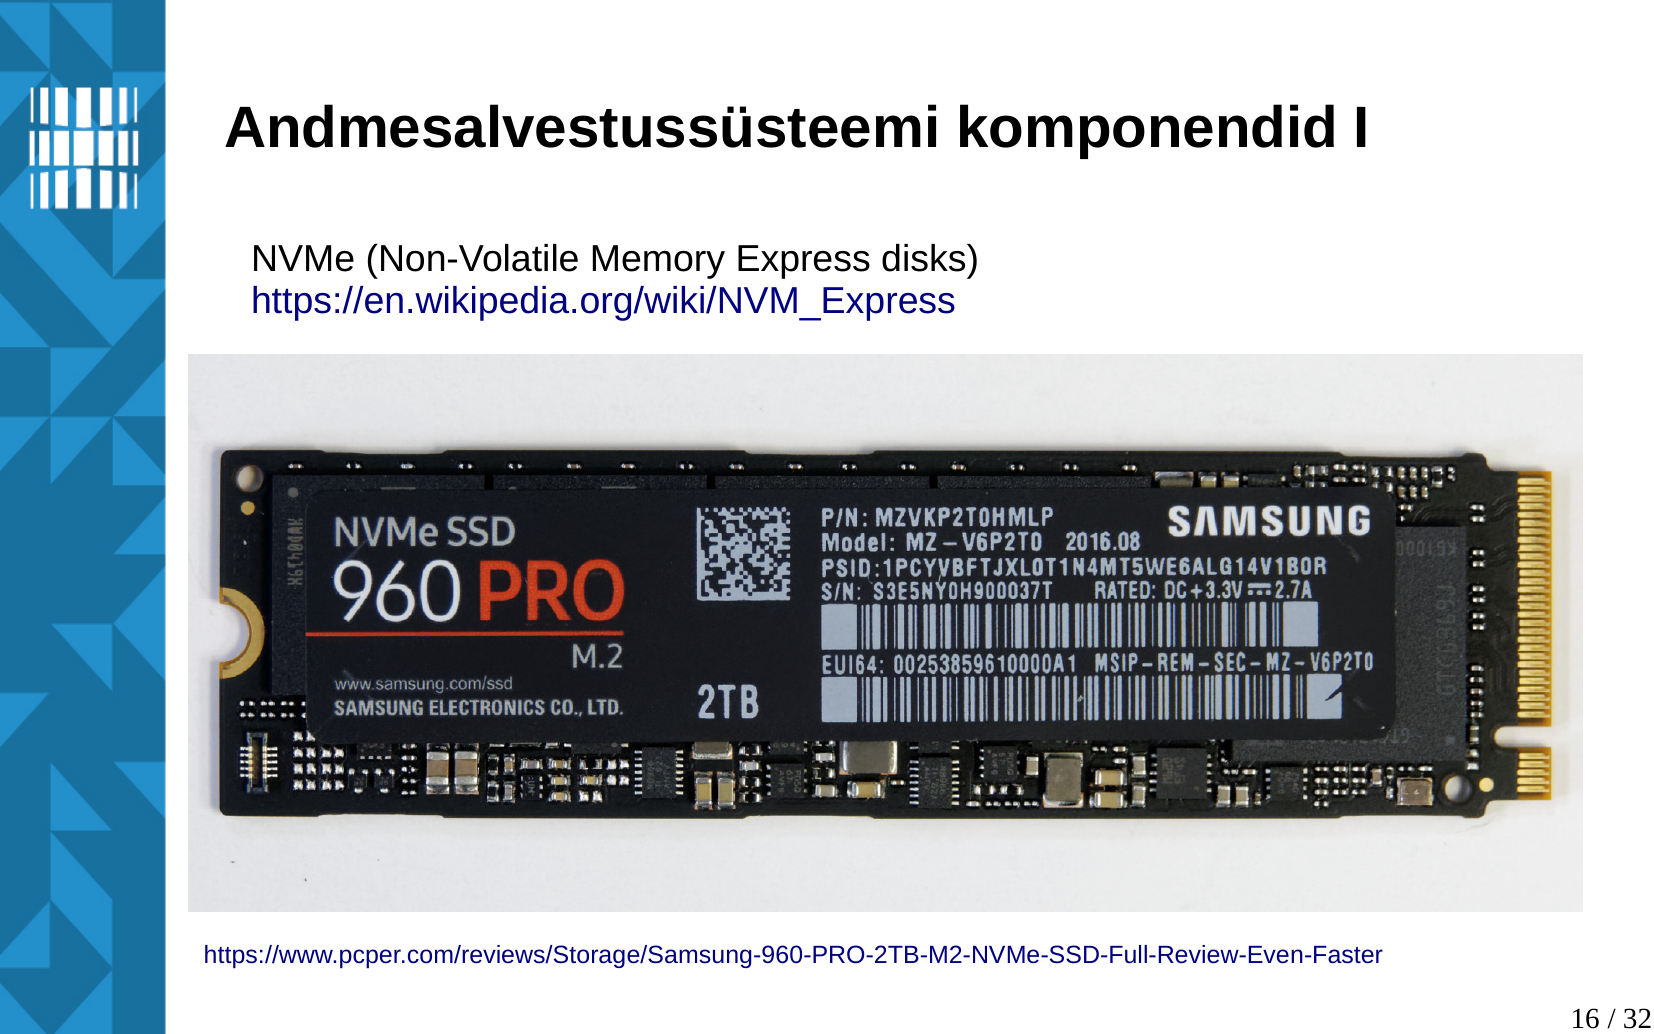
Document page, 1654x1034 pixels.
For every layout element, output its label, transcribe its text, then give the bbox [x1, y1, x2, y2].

text_box NVMe (Non-Volatile Memory Express disks) https://en.wikipedia.org/wiki/NVM_Express [236, 230, 1158, 330]
title Andmesalvestussüsteemi komponendid I [224, 24, 1654, 231]
picture [188, 354, 1583, 912]
text_box https://www.pcper.com/reviews/Storage/Samsung-960-PRO-2TB-M2-NVMe-SSD-Full-Review-Even-Faster [188, 933, 1441, 976]
